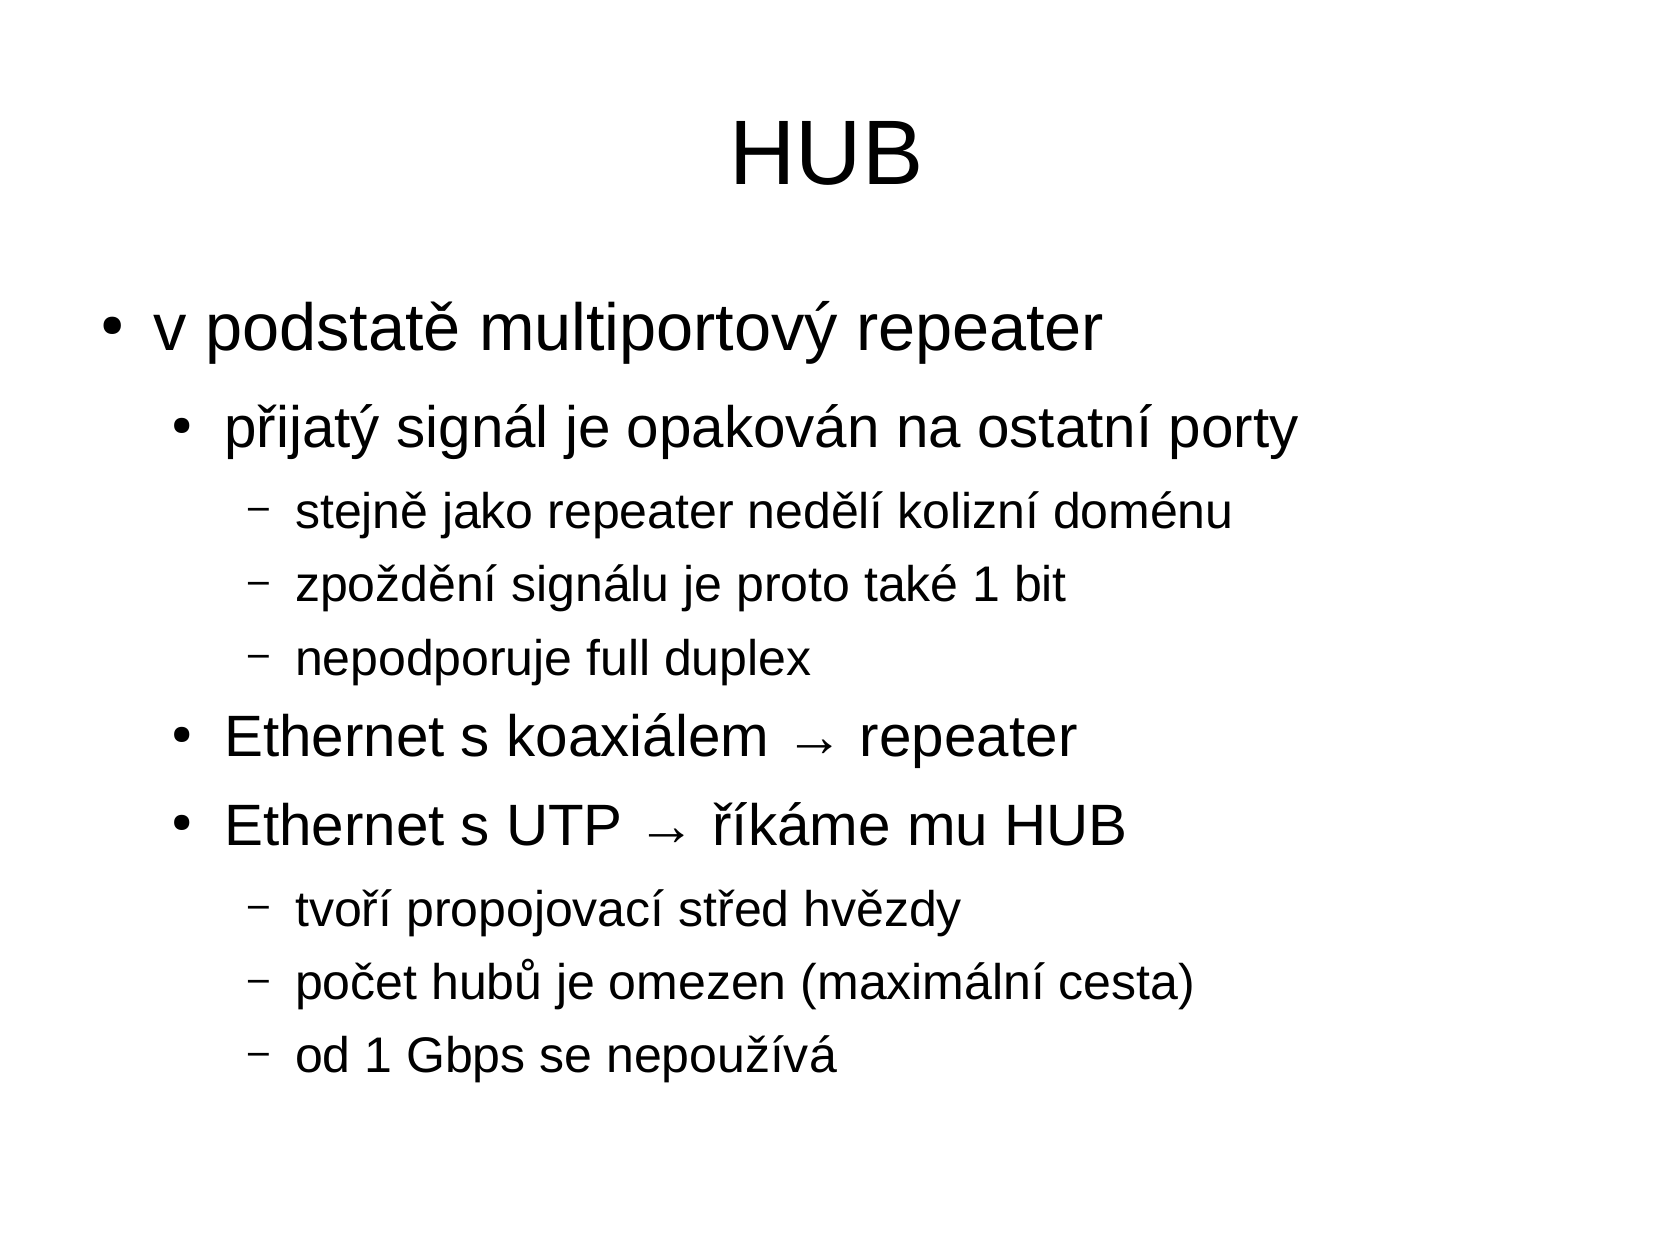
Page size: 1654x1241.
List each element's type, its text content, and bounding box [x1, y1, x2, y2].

title HUB [82, 49, 1571, 257]
list v podstatě multiportový repeater přijatý signál je opakován na ostatní porty stejně jako repeater nedělí kolizní doménu zpoždění signálu je proto také 1 bit nepodporuje full duplex Ethernet s koaxiálem → repeater Ethernet s UTP → říkáme mu HUB tvoří propojovací střed hvězdy počet hubů je omezen (maximální cesta) od 1 Gbps se nepoužívá [82, 290, 1571, 1109]
